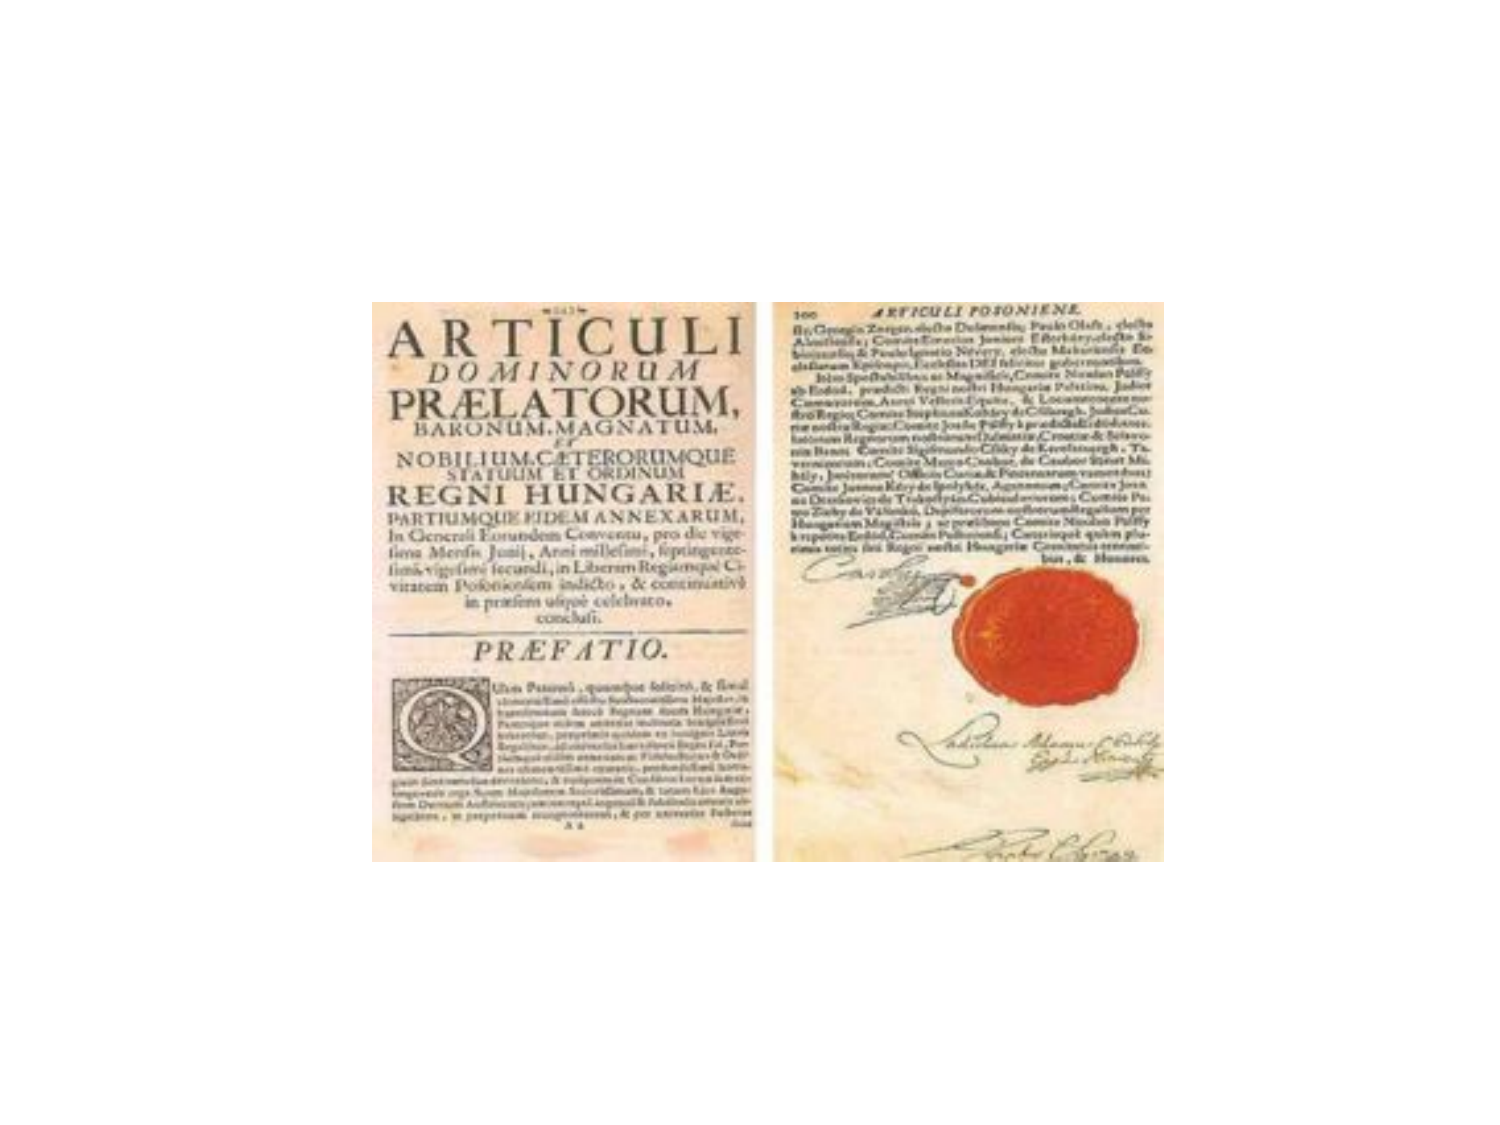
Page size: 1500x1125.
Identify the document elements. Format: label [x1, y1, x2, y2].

picture [372, 302, 1164, 862]
